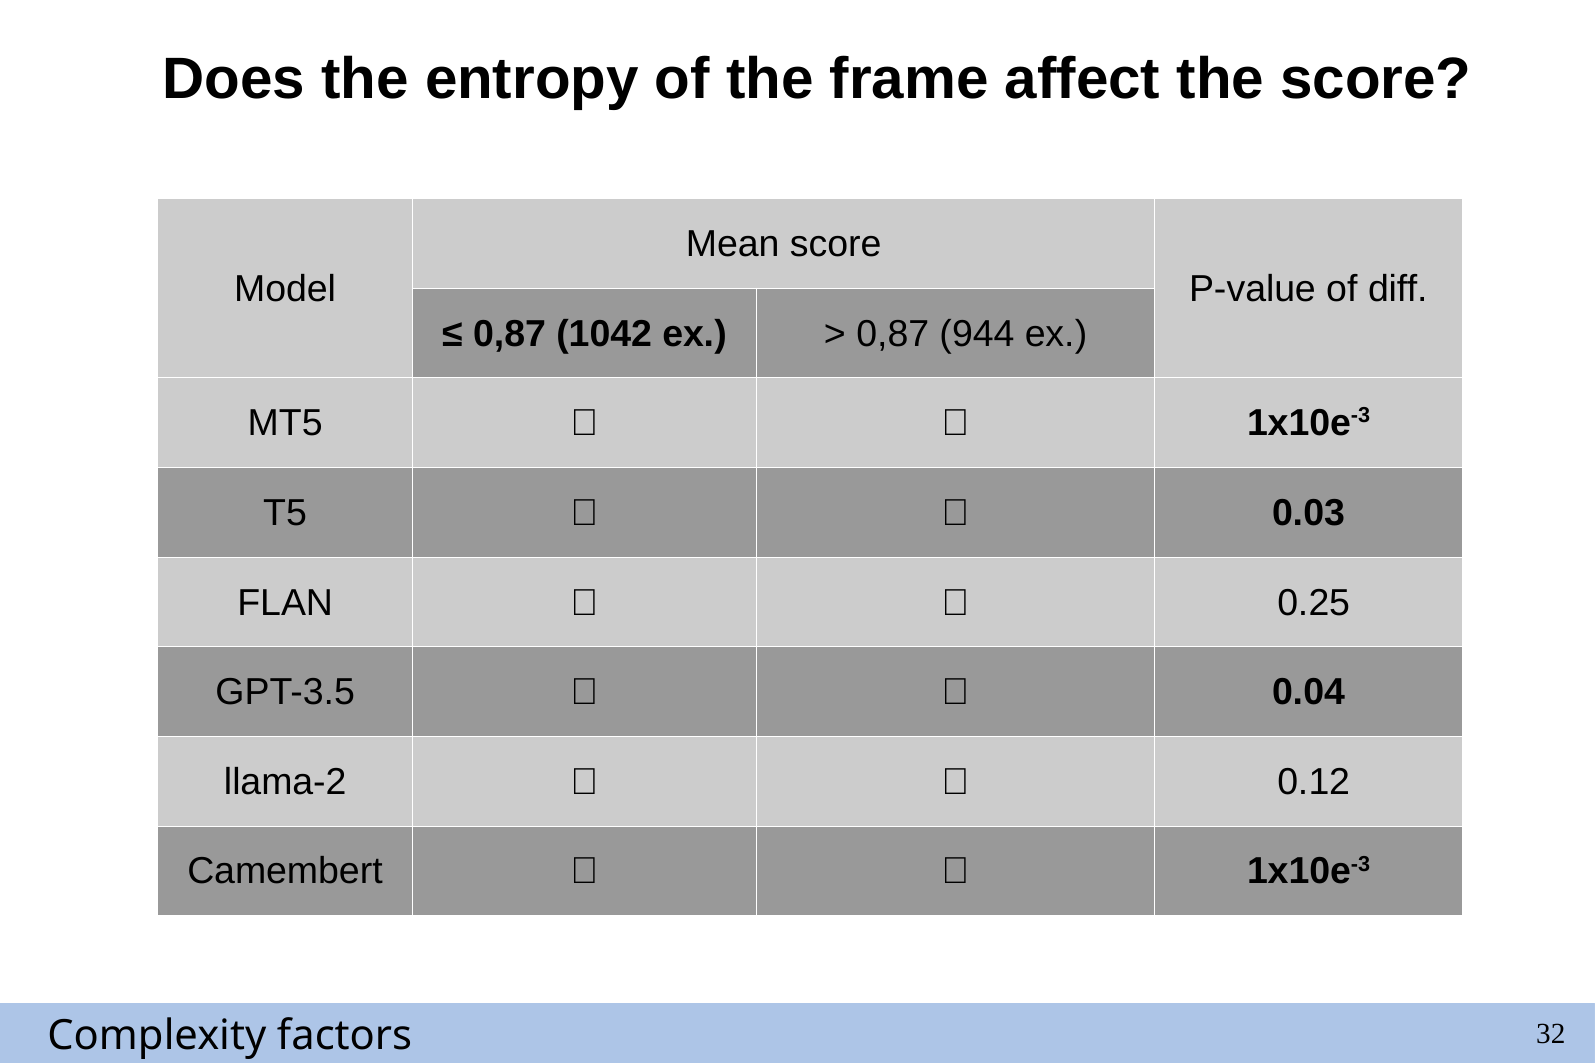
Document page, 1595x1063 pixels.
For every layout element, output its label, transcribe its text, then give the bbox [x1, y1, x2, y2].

table_cell GPT-3.5 [158, 647, 412, 736]
table_cell 0.12 [1155, 737, 1462, 826]
table_cell ≤ 0,87 (1042 ex.) [413, 289, 756, 377]
table_cell ➕ [413, 737, 756, 826]
table_cell ➖ [757, 827, 1154, 915]
table_header Model [158, 199, 412, 377]
table_cell 1x10e-3 [1155, 827, 1462, 915]
table_cell ➖ [757, 737, 1154, 826]
table_cell T5 [158, 468, 412, 557]
table_header Mean score [413, 199, 1154, 288]
table_cell ➕ [413, 468, 756, 557]
title Complexity factors [47, 980, 1483, 1063]
table_cell ➕ [413, 378, 756, 467]
table_cell ➖ [757, 468, 1154, 557]
table_cell ➖ [757, 558, 1154, 646]
table_cell > 0,87 (944 ex.) [757, 289, 1154, 377]
table_cell ➖ [757, 647, 1154, 736]
title Does the entropy of the frame affect the score? [100, 33, 1536, 118]
table_cell 0.03 [1155, 468, 1462, 557]
table_cell 0.25 [1155, 558, 1462, 646]
table_cell Camembert [158, 827, 412, 915]
table_header P-value of diff. [1155, 199, 1462, 377]
table_cell MT5 [158, 378, 412, 467]
table_cell ➕ [413, 827, 756, 915]
table_cell llama-2 [158, 737, 412, 826]
table_cell 0.04 [1155, 647, 1462, 736]
table_cell 1x10e-3 [1155, 378, 1462, 467]
table_cell FLAN [158, 558, 412, 646]
table_cell ➕ [413, 558, 756, 646]
table_cell ➕ [413, 647, 756, 736]
table_cell ➖ [757, 378, 1154, 467]
